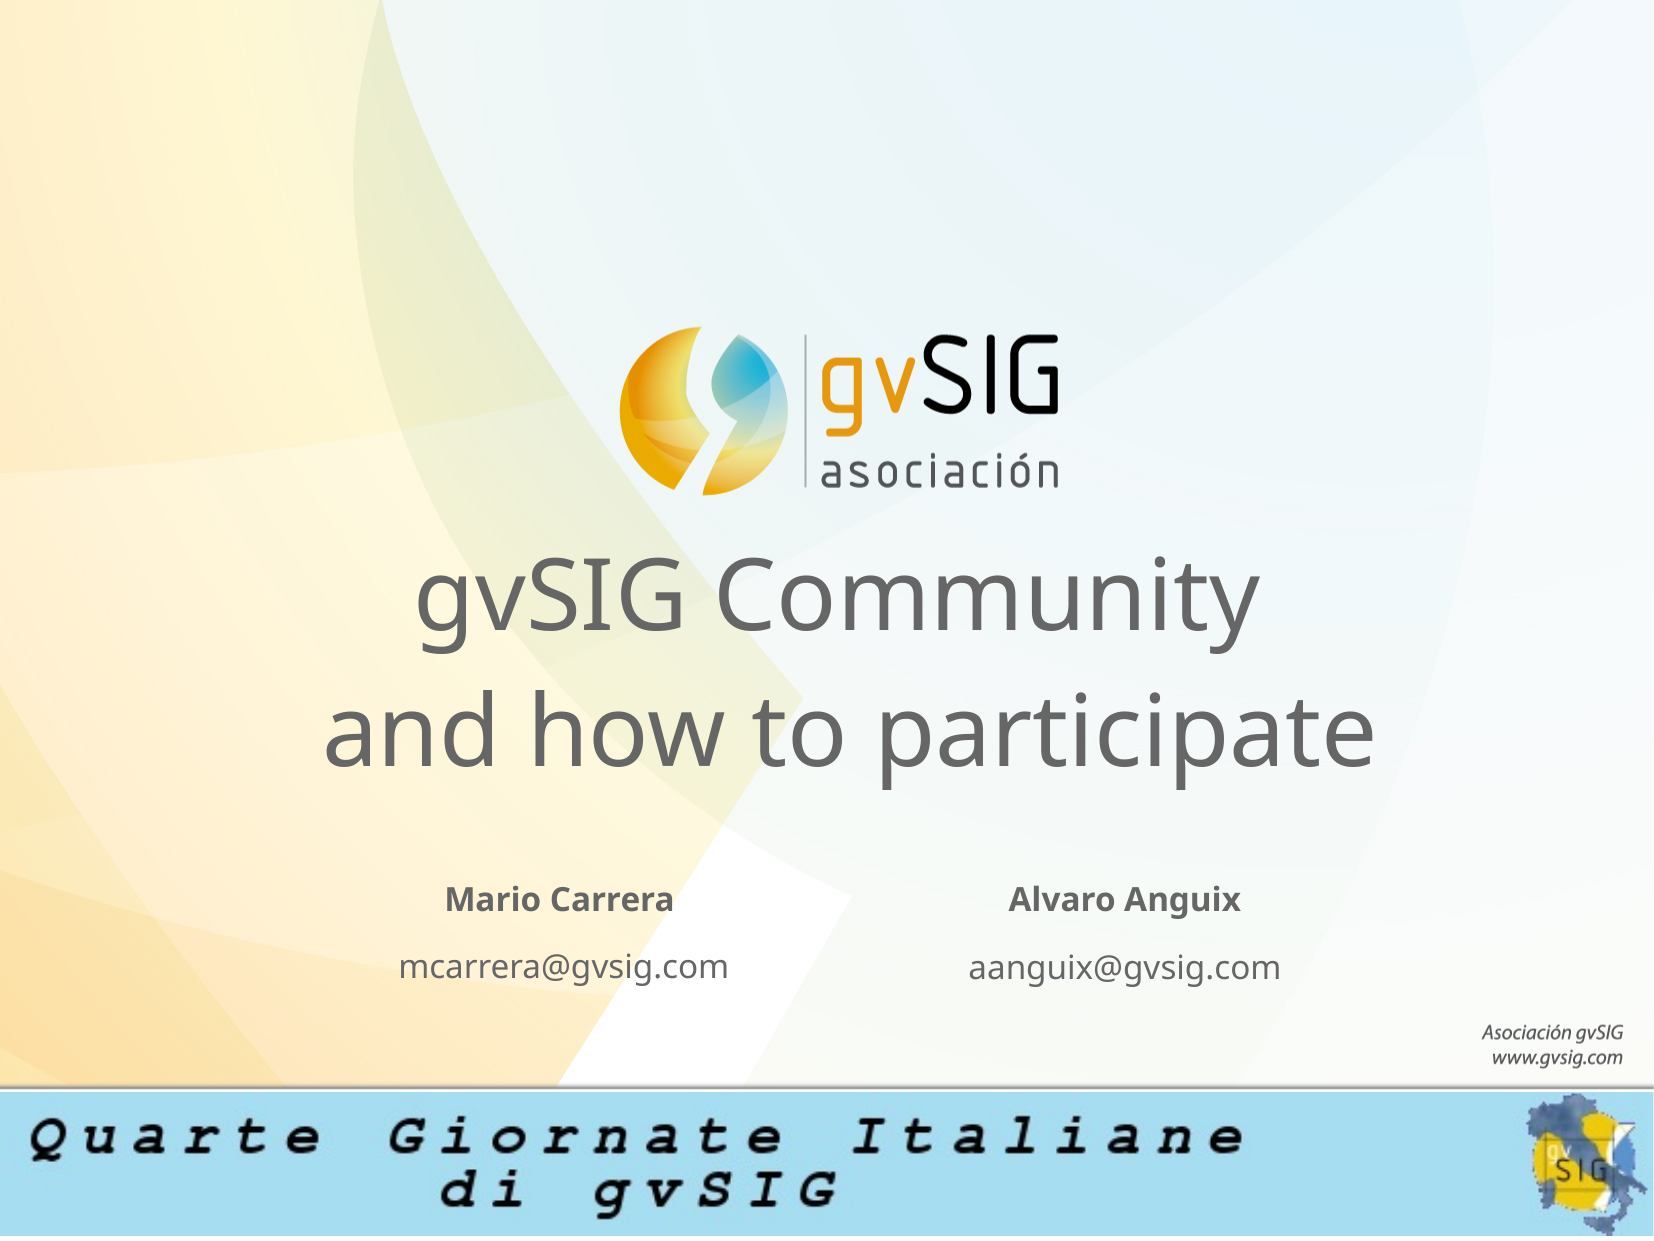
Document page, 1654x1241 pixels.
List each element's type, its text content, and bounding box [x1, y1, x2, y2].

text_box Mario Carrera mcarrera@gvsig.com [307, 845, 810, 957]
picture [0, 0, 1654, 1241]
title gvSIG Community and how to participate [135, 543, 1565, 776]
text_box Alvaro Anguix aanguix@gvsig.com [868, 845, 1371, 957]
